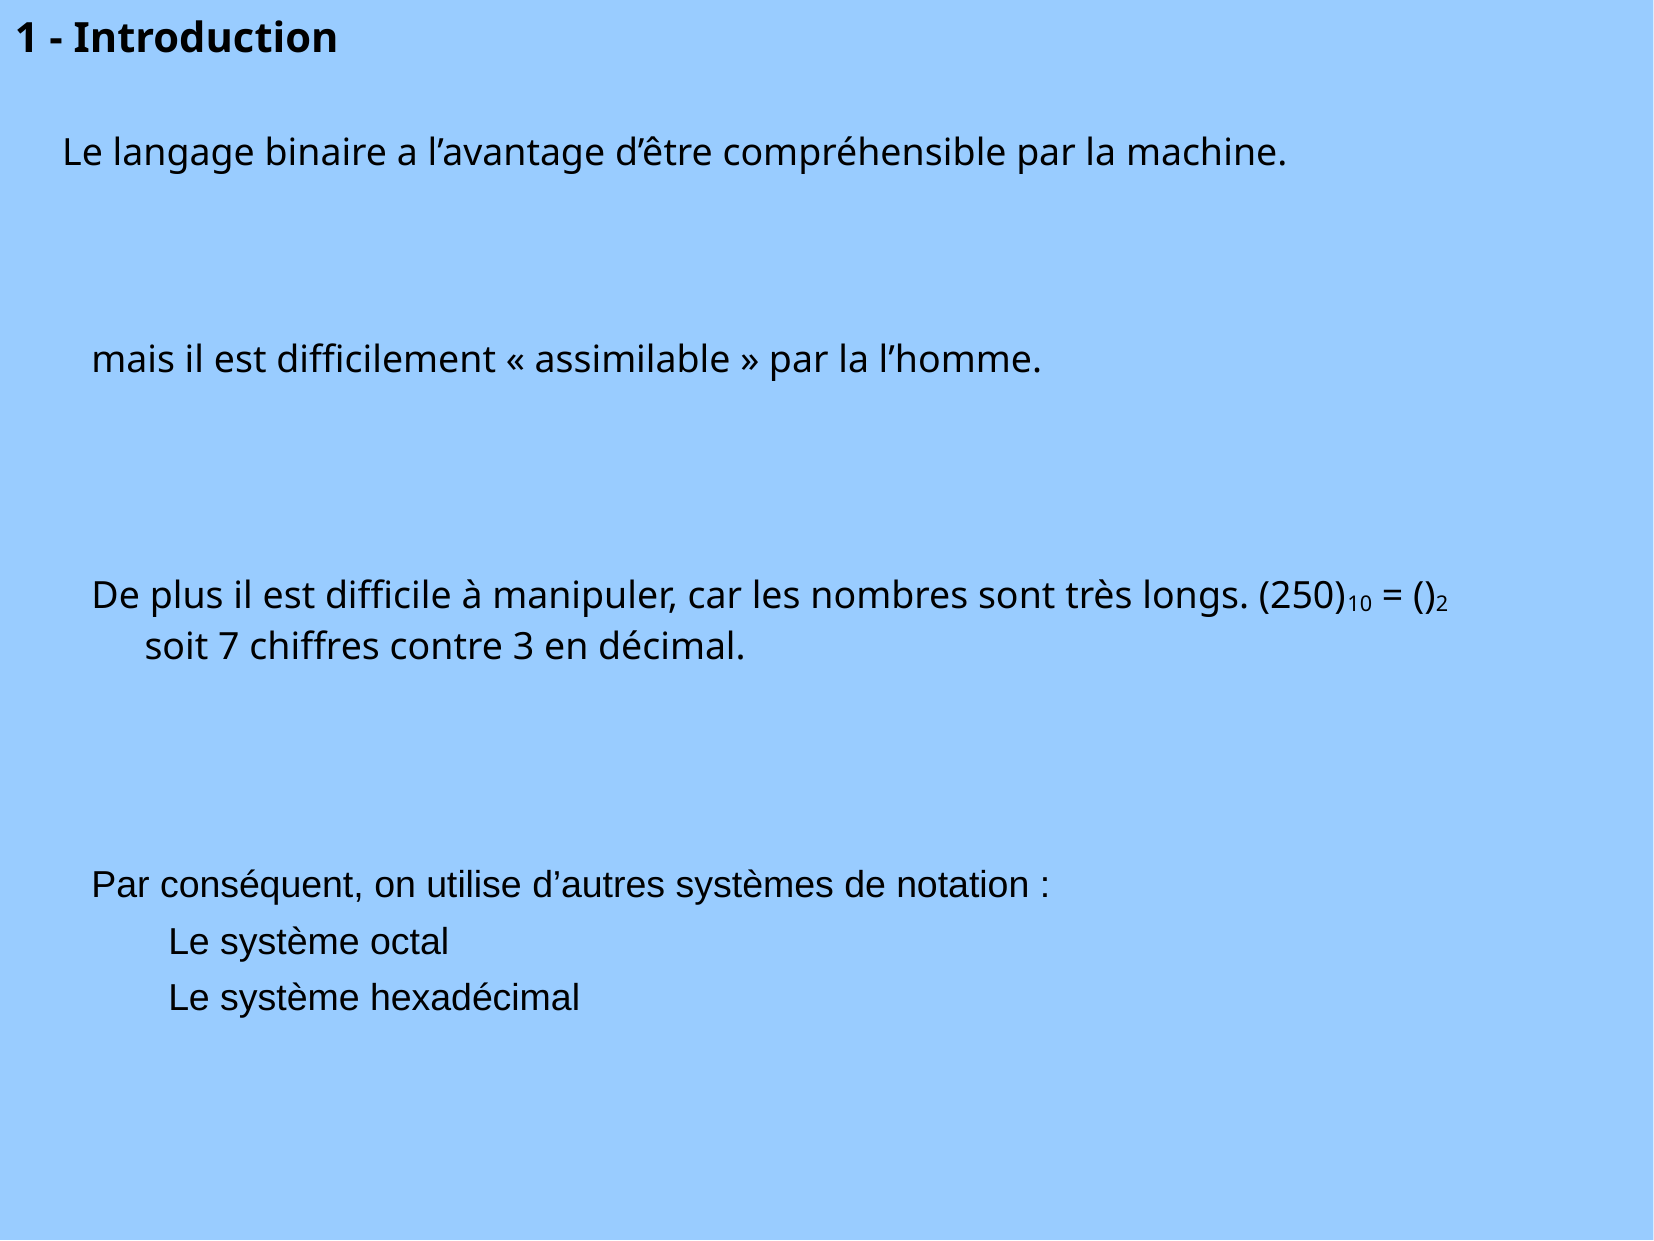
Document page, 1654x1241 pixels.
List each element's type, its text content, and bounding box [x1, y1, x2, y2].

text_box 1 - Introduction [0, 0, 1625, 66]
text_box Par conséquent, on utilise d’autres systèmes de notation : Le système octal Le système hexadécimal [59, 856, 1506, 1179]
text_box De plus il est difficile à manipuler, car les nombres sont très longs. (250)10 = ()2 soit 7 chiffres contre 3 en décimal. [59, 561, 1506, 839]
text_box mais il est difficilement « assimilable » par la l’homme. [59, 324, 1536, 501]
text_box Le langage binaire a l’avantage d’être compréhensible par la machine. [29, 118, 1595, 294]
